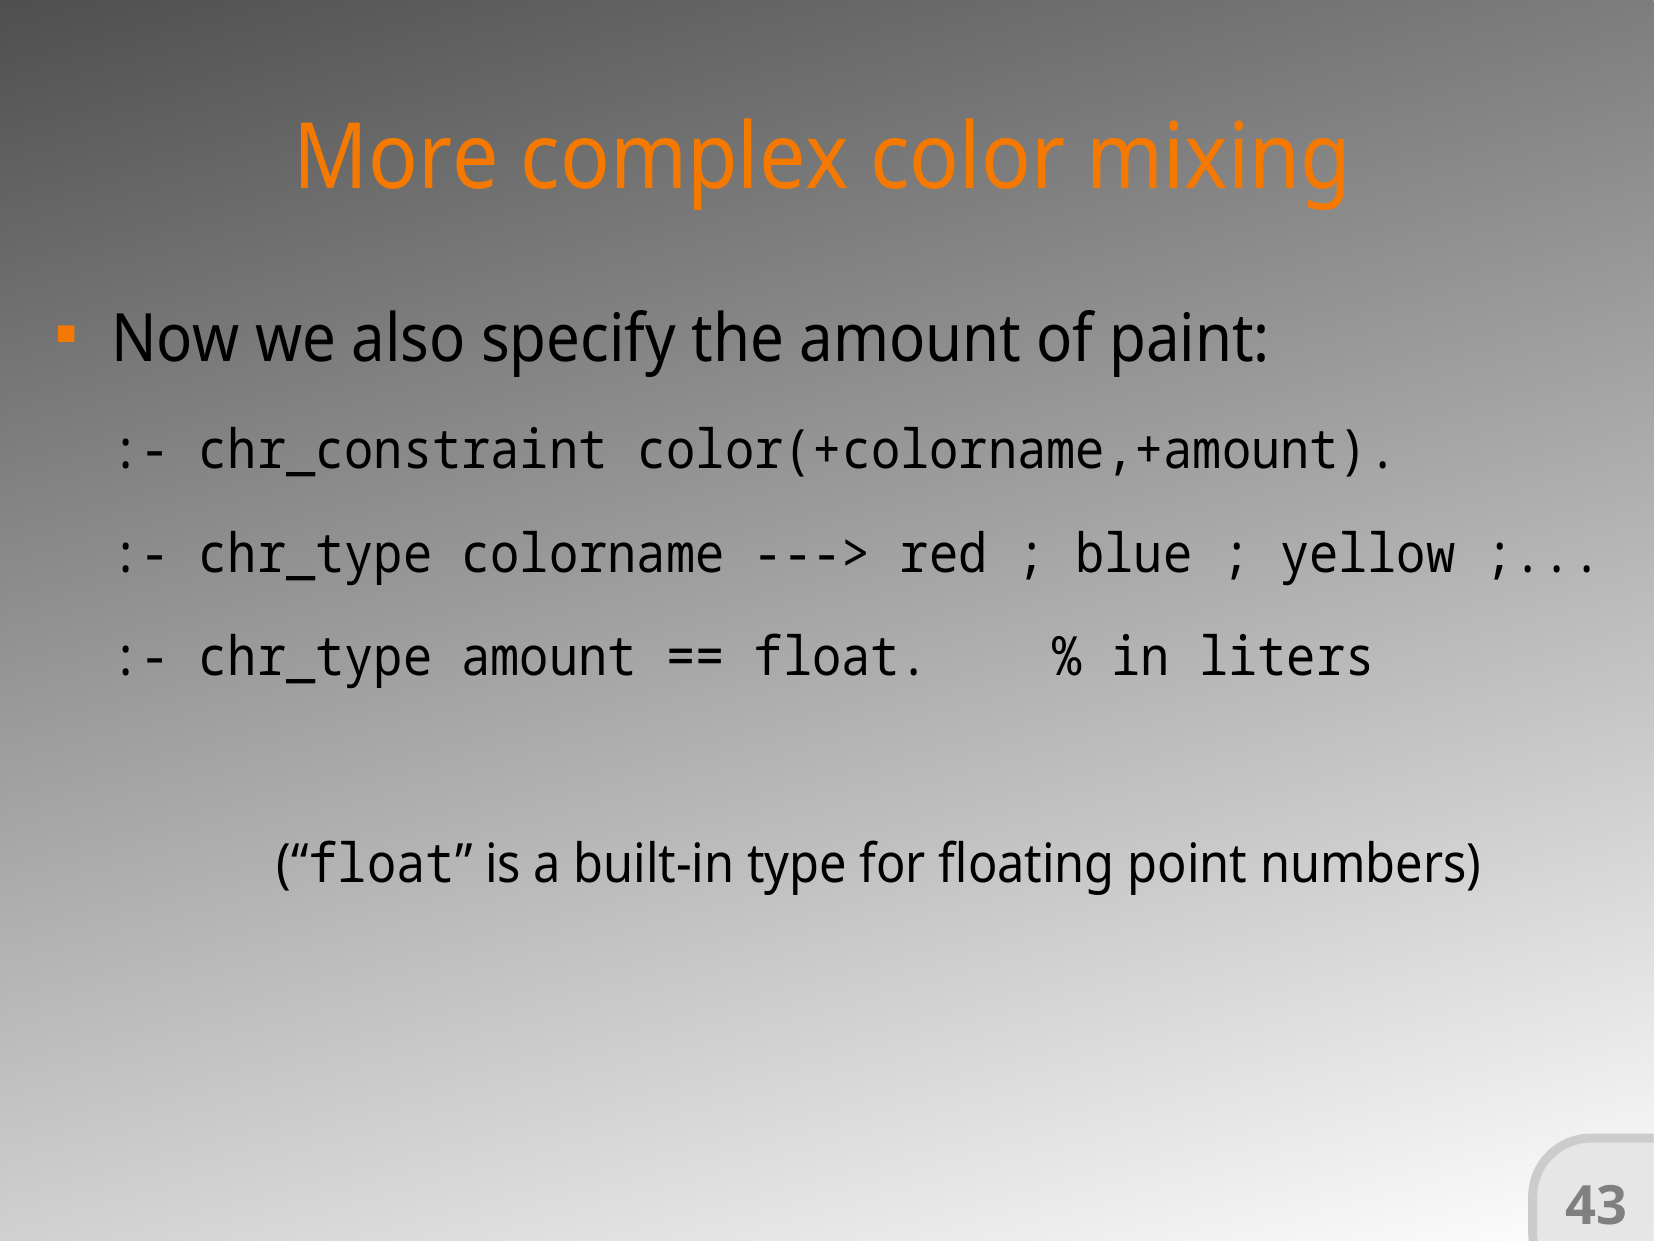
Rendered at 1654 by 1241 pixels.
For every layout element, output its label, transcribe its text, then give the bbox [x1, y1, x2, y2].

list Now we also specify the amount of paint: :- chr_constraint color(+colorname,+amount). :- chr_type colorname ---> red ; blue ; yellow ;... :- chr_type amount == float. % in liters (“float” is a built-in type for floating point numbers) [40, 290, 1631, 1094]
title More complex color mixing [18, 49, 1629, 257]
